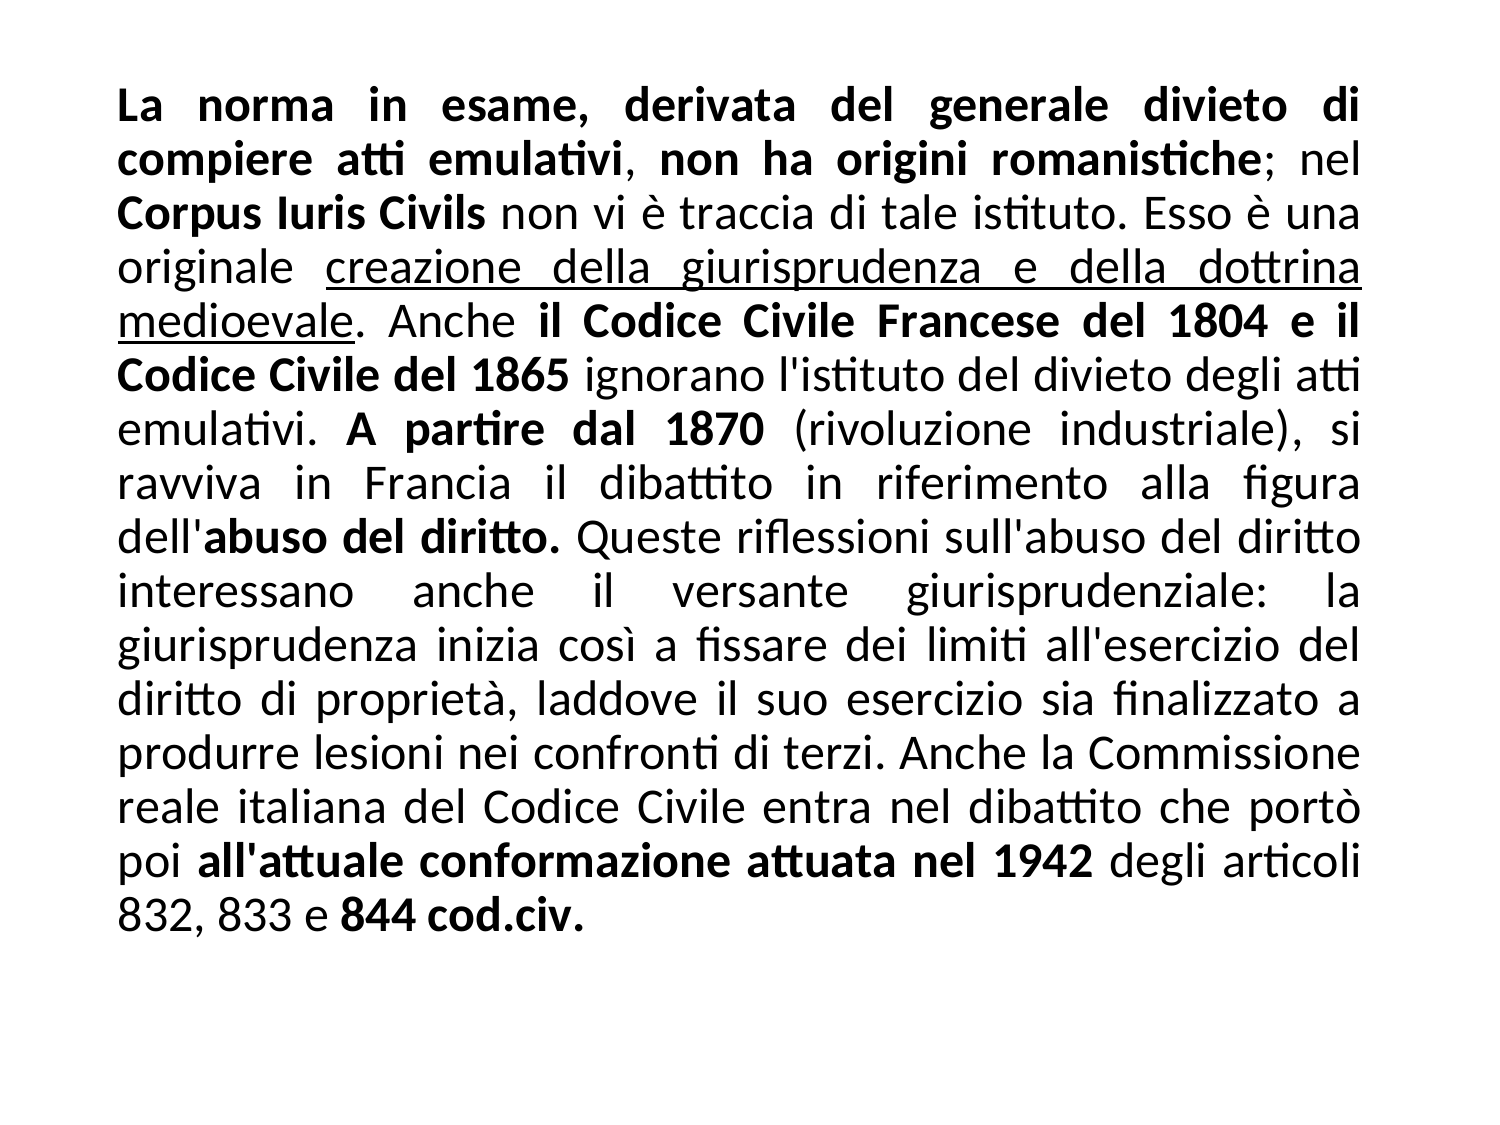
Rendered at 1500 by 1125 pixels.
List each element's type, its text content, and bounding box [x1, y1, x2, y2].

list La norma in esame, derivata del generale divieto di compiere atti emulativi, non ha origini romanistiche; nel Corpus Iuris Civils non vi è traccia di tale istituto. Esso è una originale creazione della giurisprudenza e della dottrina medioevale. Anche il Codice Civile Francese del 1804 e il Codice Civile del 1865 ignorano l'istituto del divieto degli atti emulativi. A partire dal 1870 (rivoluzione industriale), si ravviva in Francia il dibattito in riferimento alla figura dell'abuso del diritto. Queste riflessioni sull'abuso del diritto interessano anche il versante giurisprudenziale: la giurisprudenza inizia così a fissare dei limiti all'esercizio del diritto di proprietà, laddove il suo esercizio sia finalizzato a produrre lesioni nei confronti di terzi. Anche la Commissione reale italiana del Codice Civile entra nel dibattito che portò poi all'attuale conformazione attuata nel 1942 degli articoli 832, 833 e 844 cod.civ. [103, 70, 1397, 1014]
